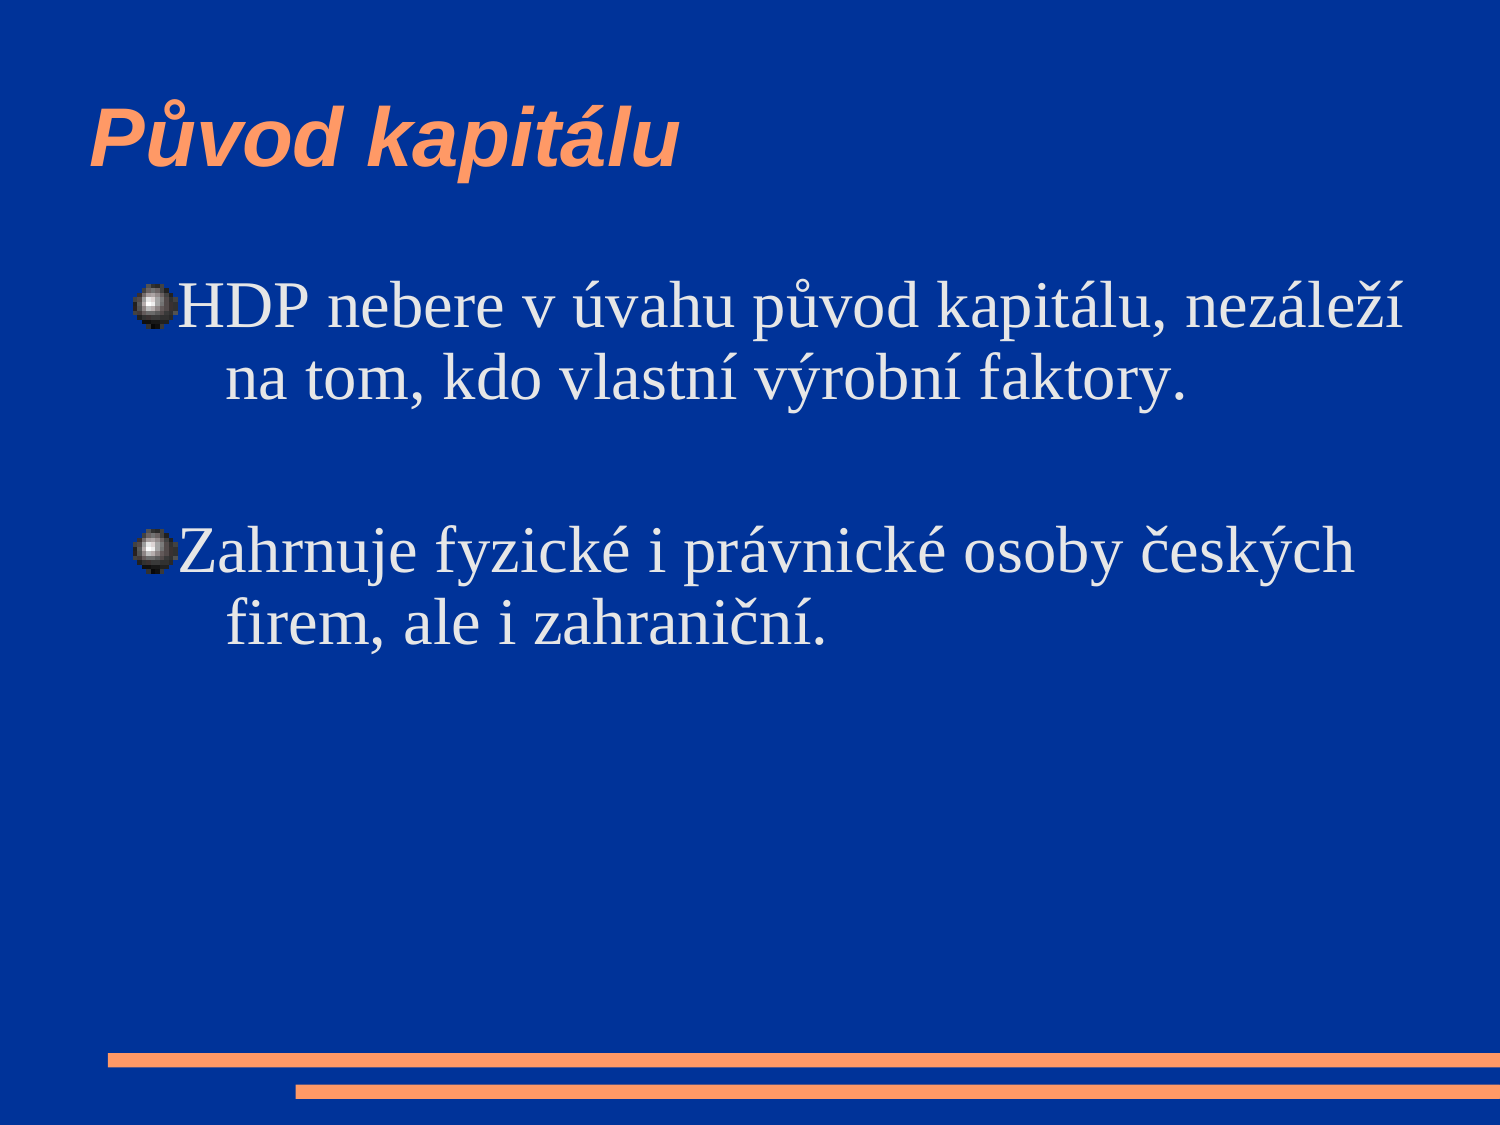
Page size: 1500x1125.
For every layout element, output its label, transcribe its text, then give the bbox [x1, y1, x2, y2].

title Původ kapitálu [75, 45, 1426, 233]
list HDP nebere v úvahu původ kapitálu, nezáleží na tom, kdo vlastní výrobní faktory. Zahrnuje fyzické i právnické osoby českých firem, ale i zahraniční. [75, 262, 1426, 1007]
